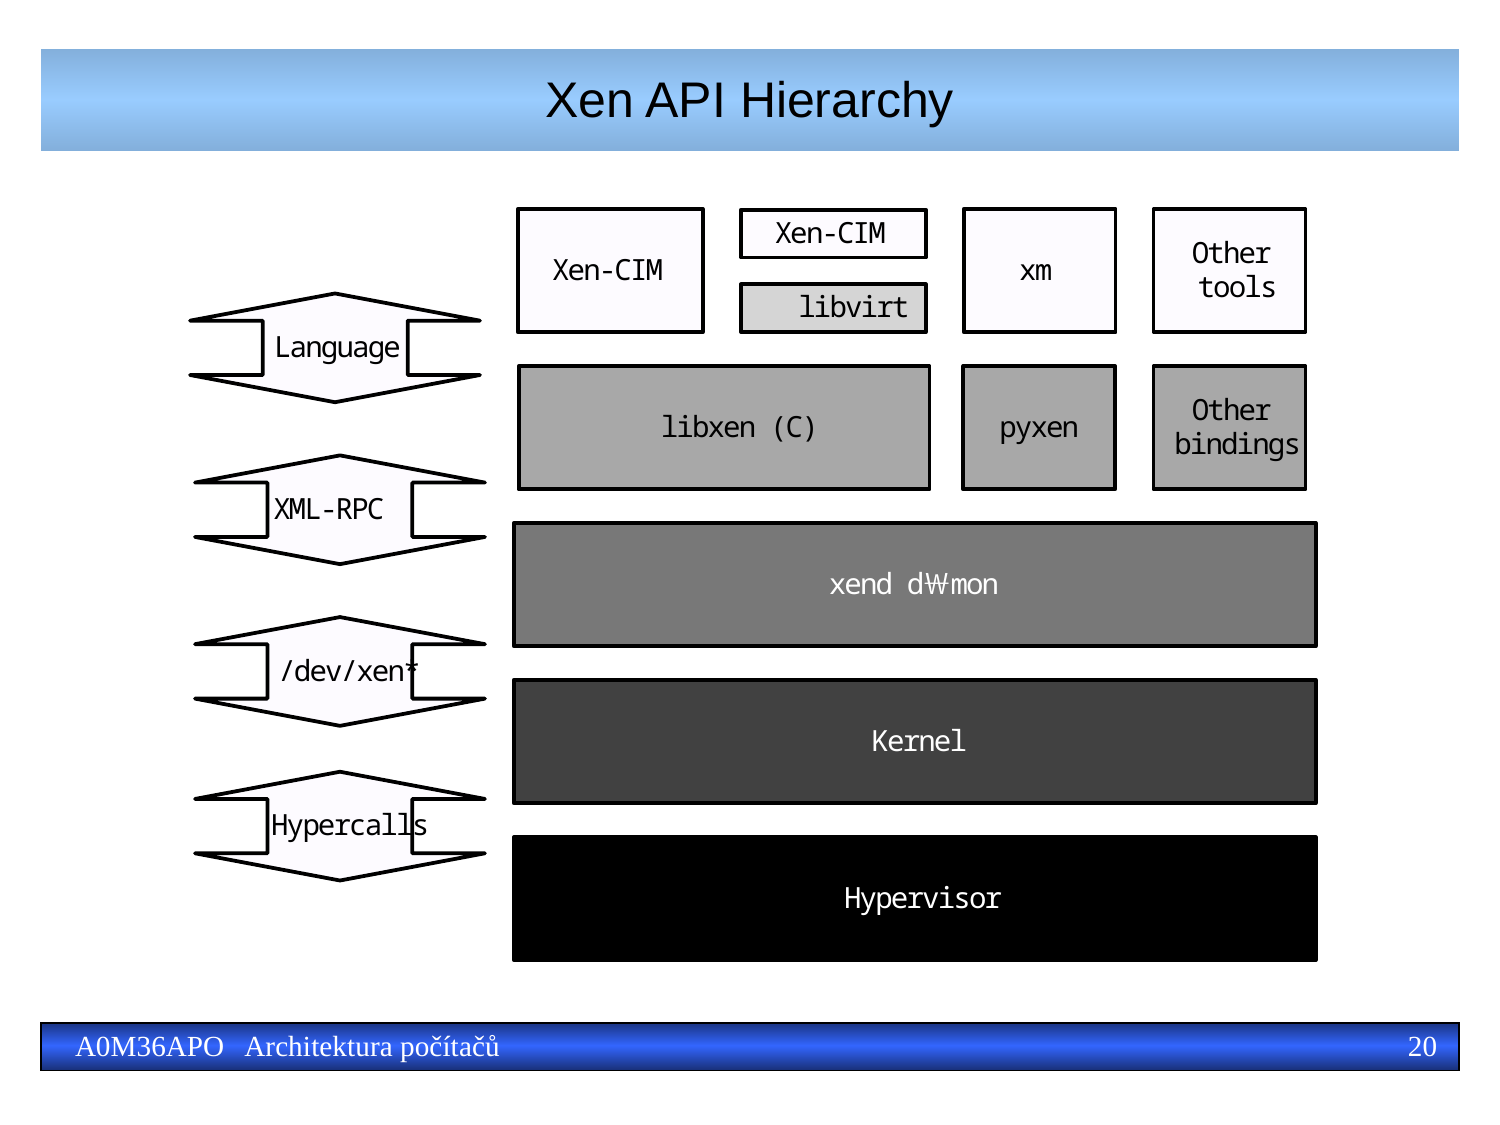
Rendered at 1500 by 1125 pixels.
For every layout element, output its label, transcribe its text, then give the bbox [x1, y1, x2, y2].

title Xen API Hierarchy [41, 49, 1459, 151]
picture [174, 193, 1344, 976]
